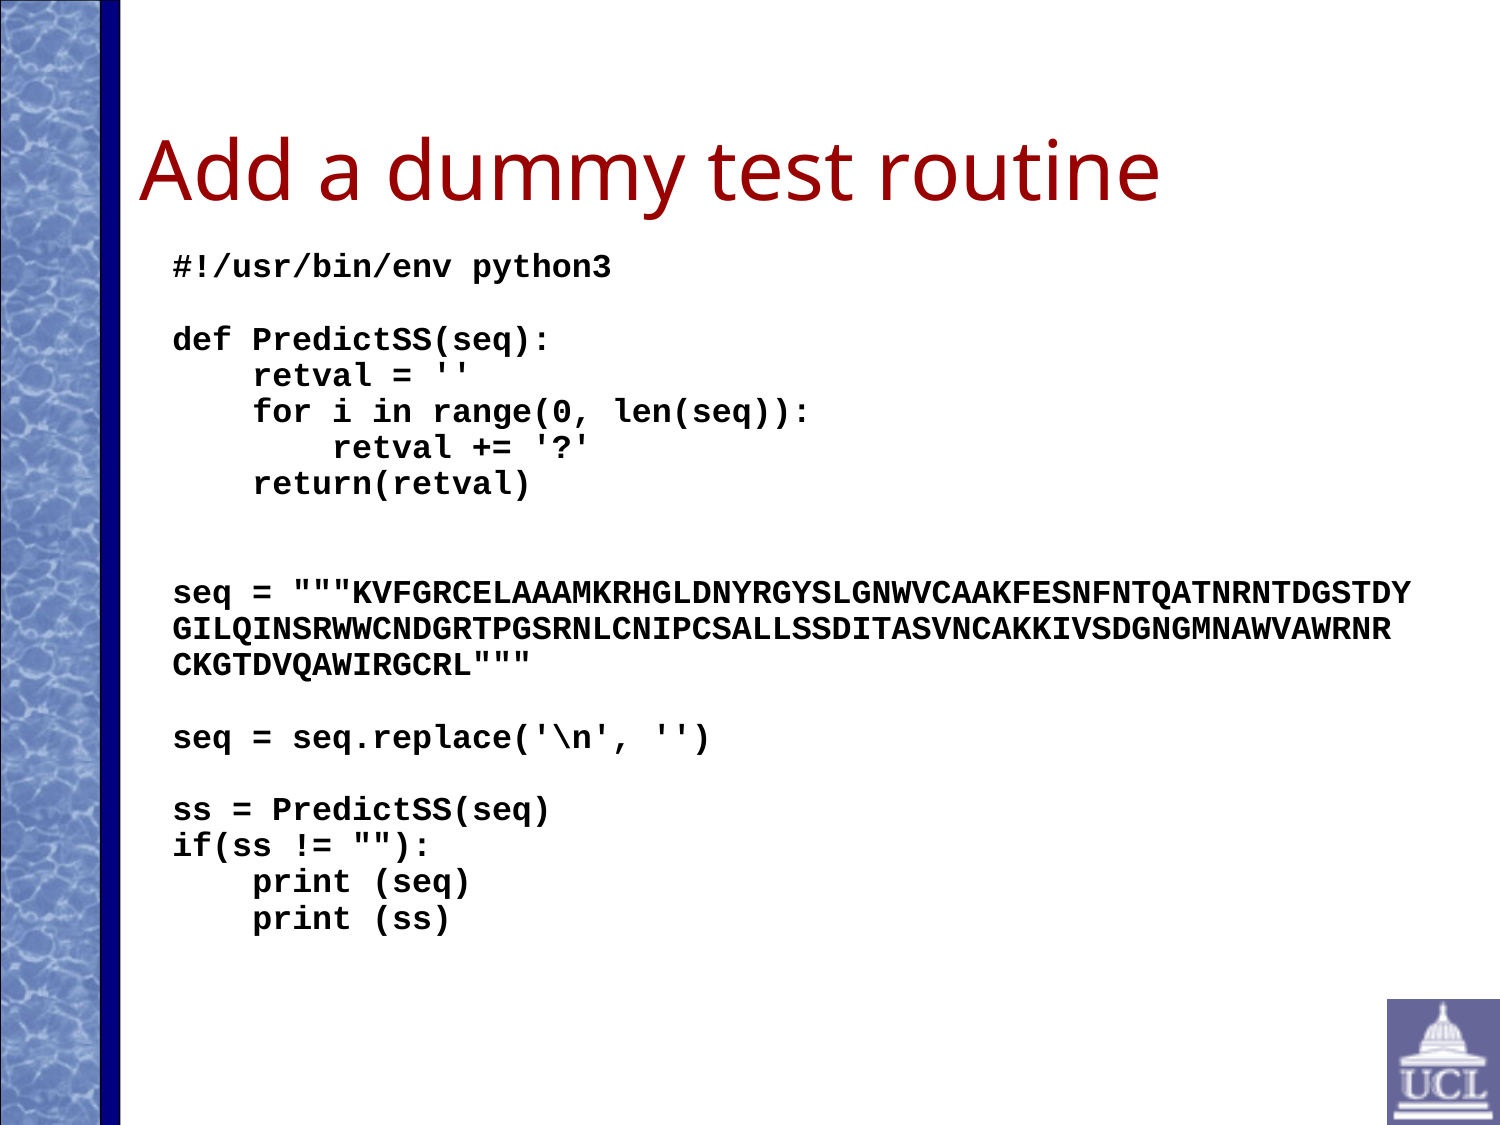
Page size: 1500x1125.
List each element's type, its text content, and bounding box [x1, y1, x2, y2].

list #!/usr/bin/env python3 def PredictSS(seq): retval = '' for i in range(0, len(seq)): retval += '?' return(retval) seq = """KVFGRCELAAAMKRHGLDNYRGYSLGNWVCAAKFESNFNTQATNRNTDGSTDY GILQINSRWWCNDGRTPGSRNLCNIPCSALLSSDITASVNCAKKIVSDGNGMNAWVAWRNR CKGTDVQAWIRGCRL""" seq = seq.replace('\n', '') ss = PredictSS(seq) if(ss != ""): print (seq) print (ss) [157, 247, 1500, 992]
picture [1387, 999, 1500, 1125]
picture [1, 1, 99, 1125]
title Add a dummy test routine [124, 37, 1413, 225]
